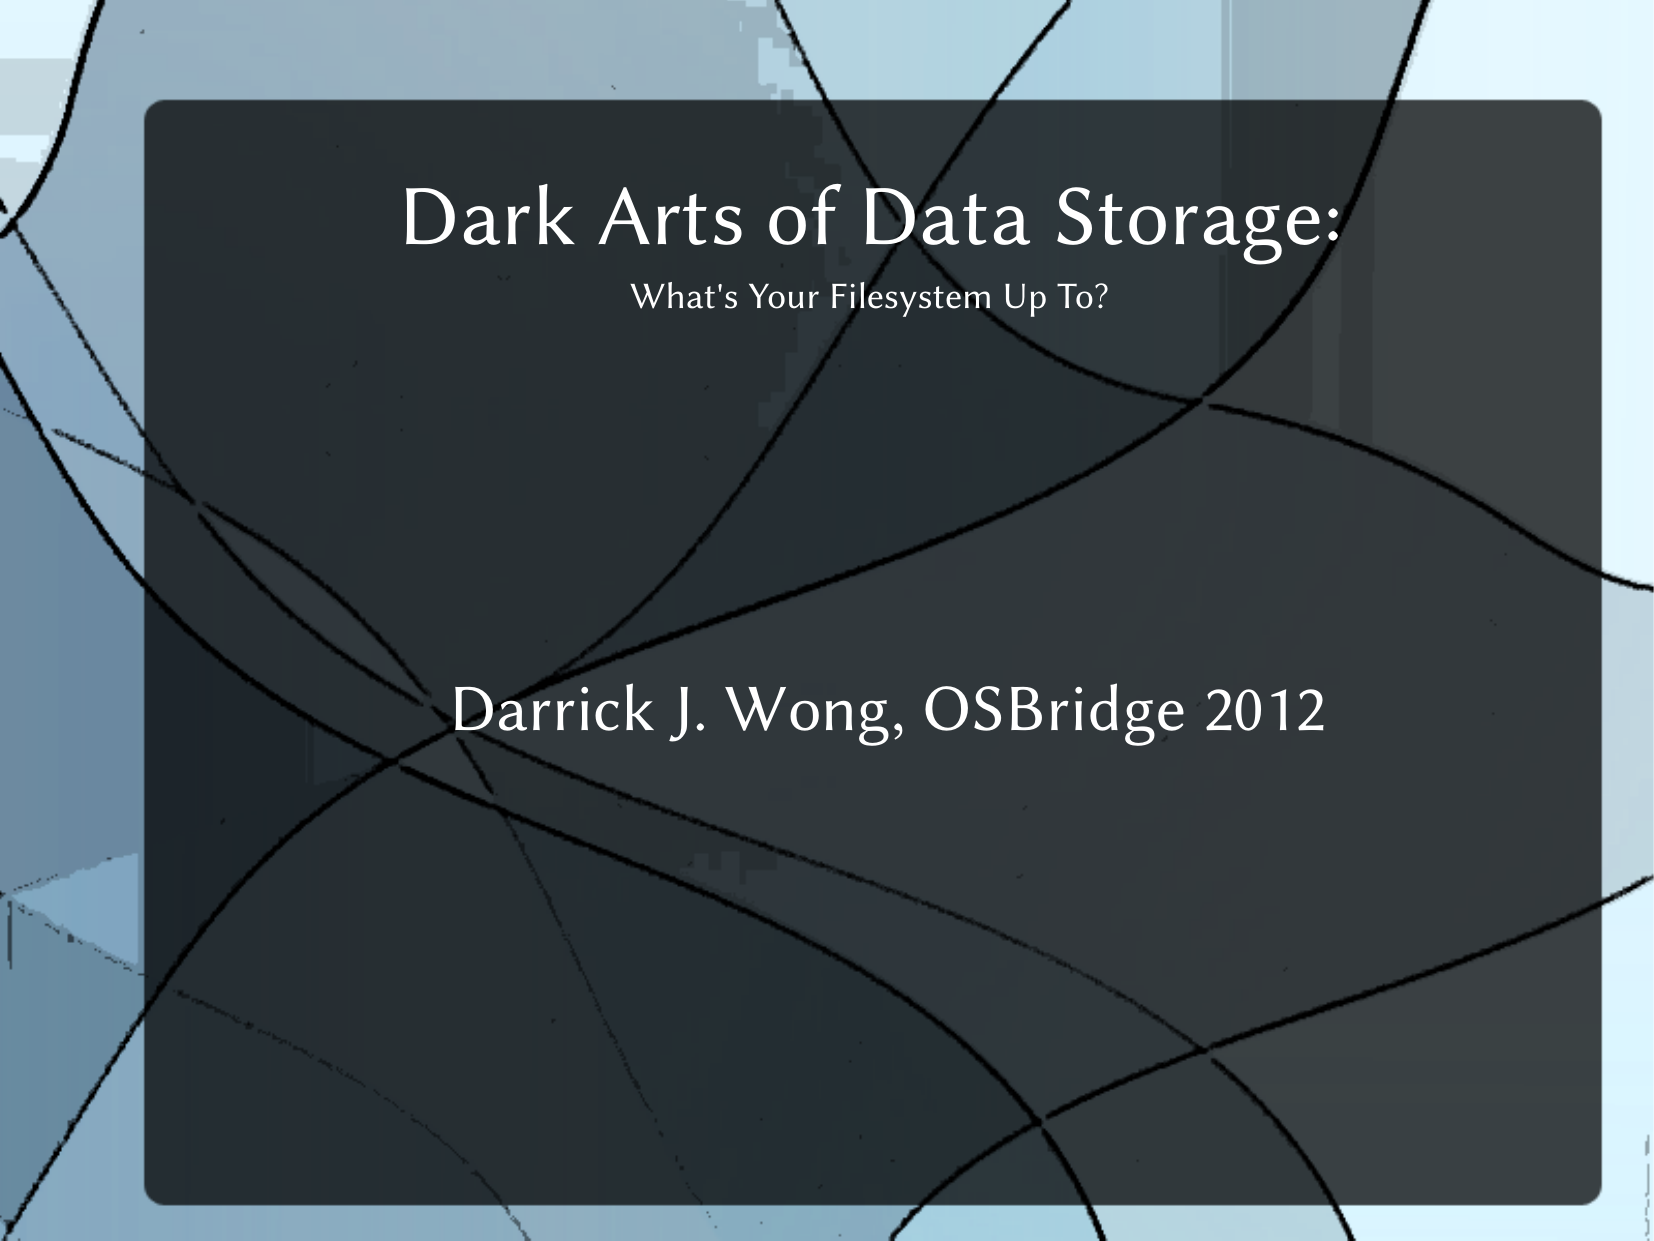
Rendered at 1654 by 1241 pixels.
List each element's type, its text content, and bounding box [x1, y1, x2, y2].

picture [0, 0, 1654, 1241]
subtitle Darrick J. Wong, OSBridge 2012 [206, 349, 1571, 1069]
title Dark Arts of Data Storage: [159, 108, 1583, 325]
text_box What's Your Filesystem Up To? [615, 267, 1130, 325]
